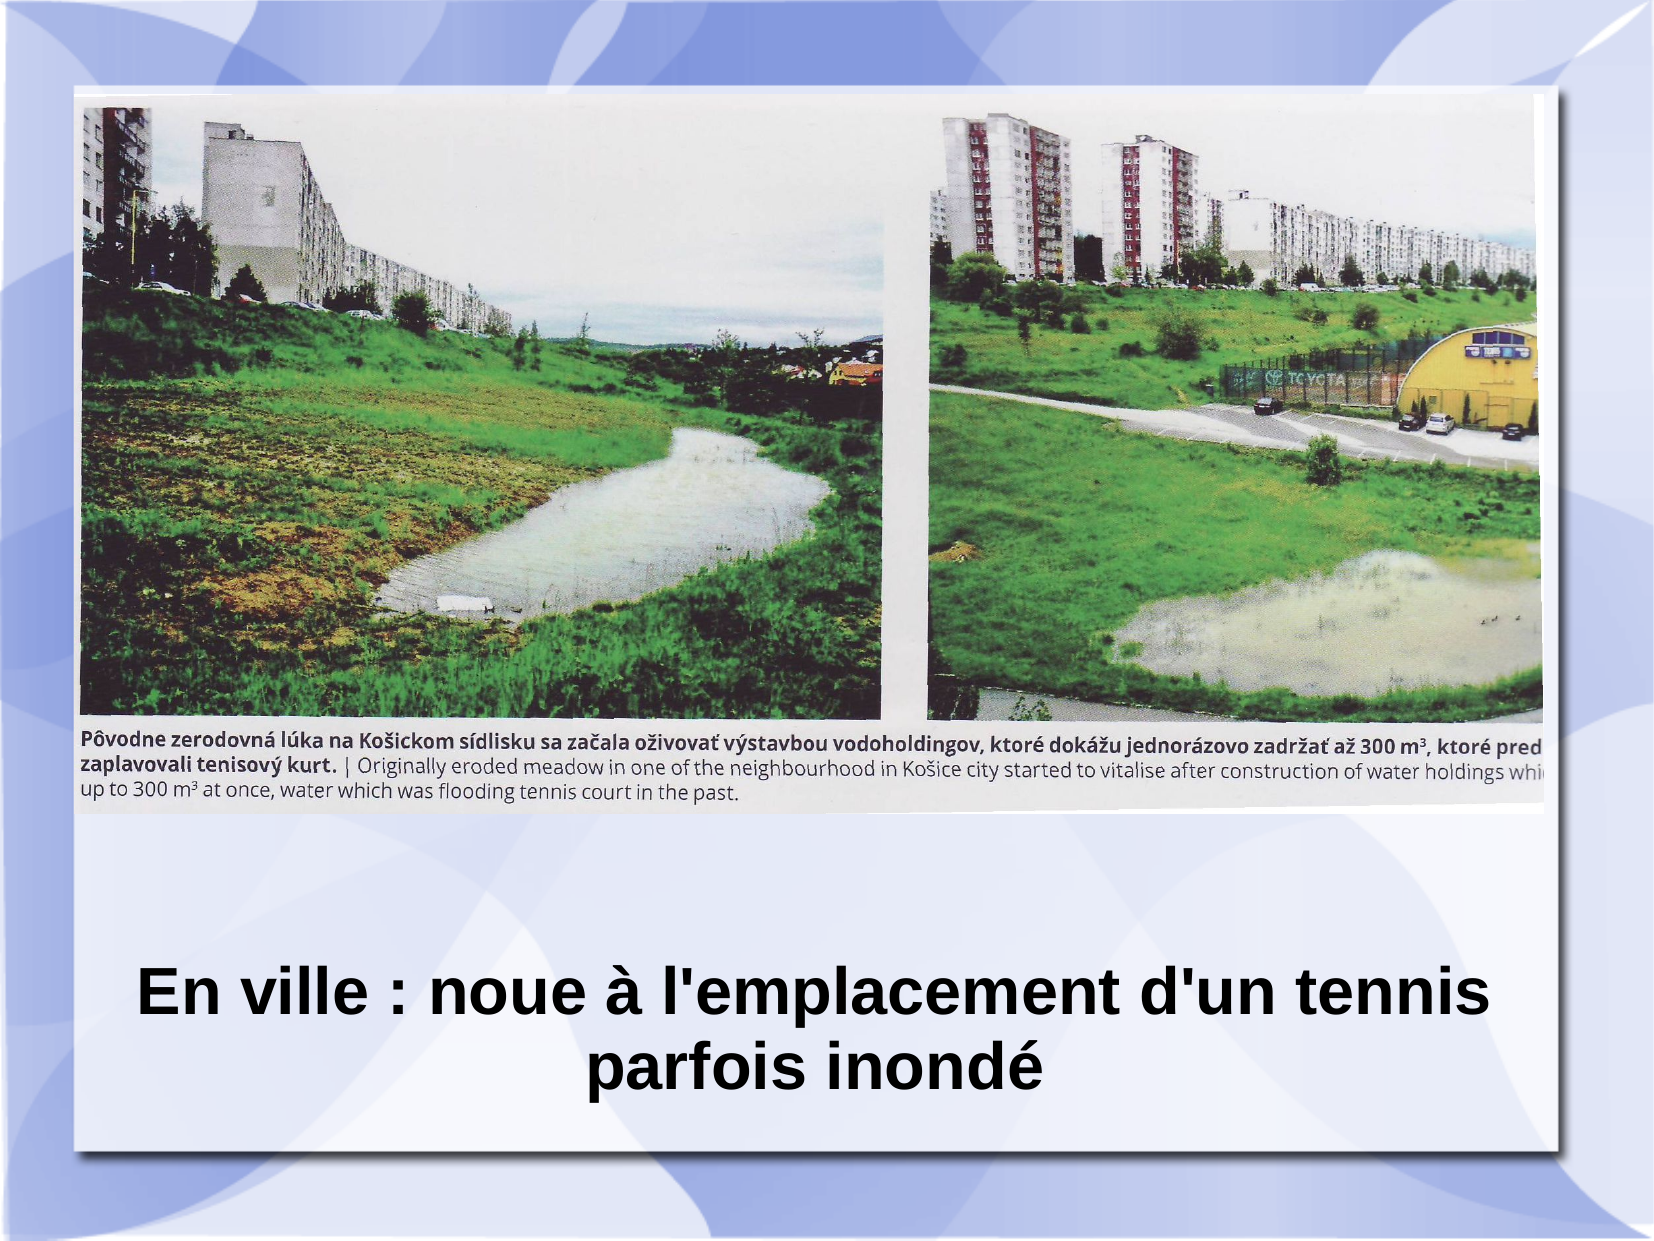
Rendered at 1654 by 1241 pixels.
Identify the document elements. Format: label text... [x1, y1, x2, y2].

picture [0, 0, 1654, 1241]
title En ville : noue à l'emplacement d'un tennis parfois inondé [82, 944, 1548, 1111]
